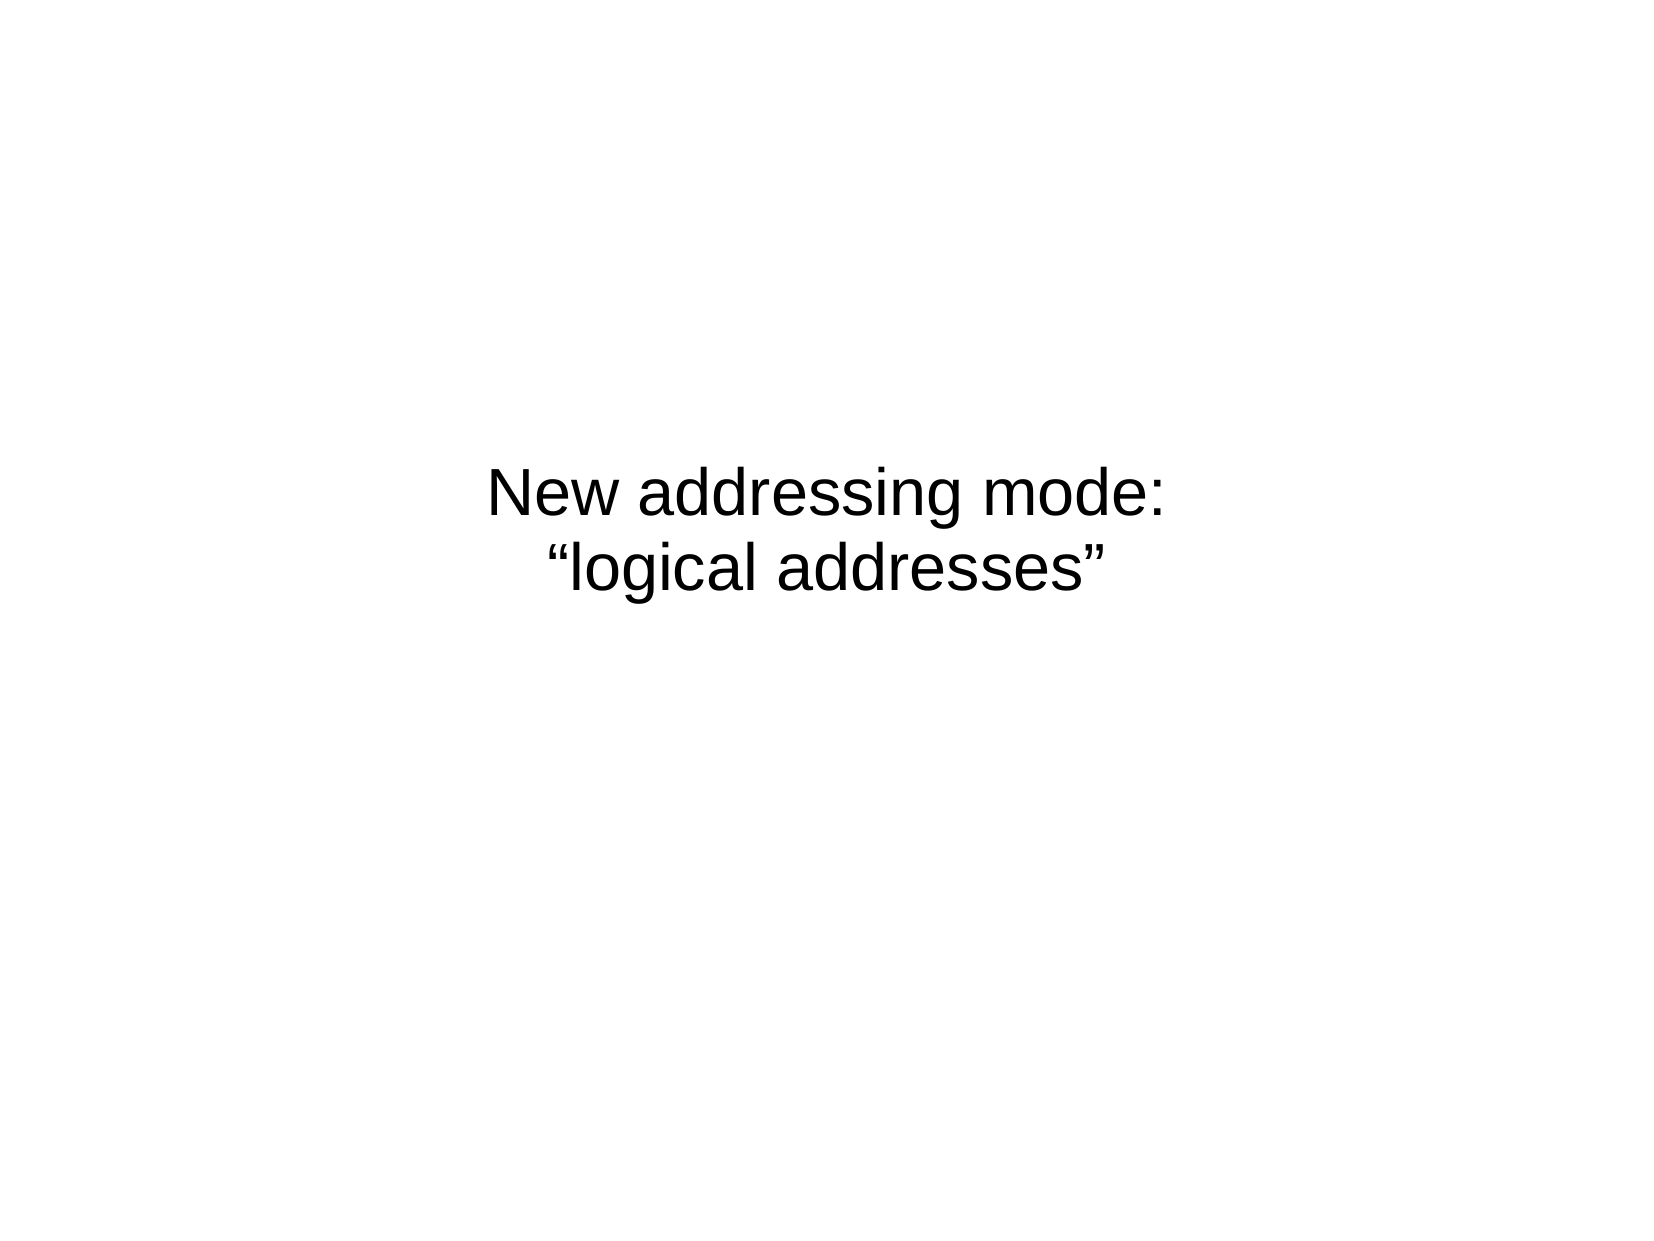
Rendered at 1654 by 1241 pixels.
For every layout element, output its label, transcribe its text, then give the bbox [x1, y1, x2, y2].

subtitle New addressing mode: “logical addresses” [82, 49, 1571, 1010]
